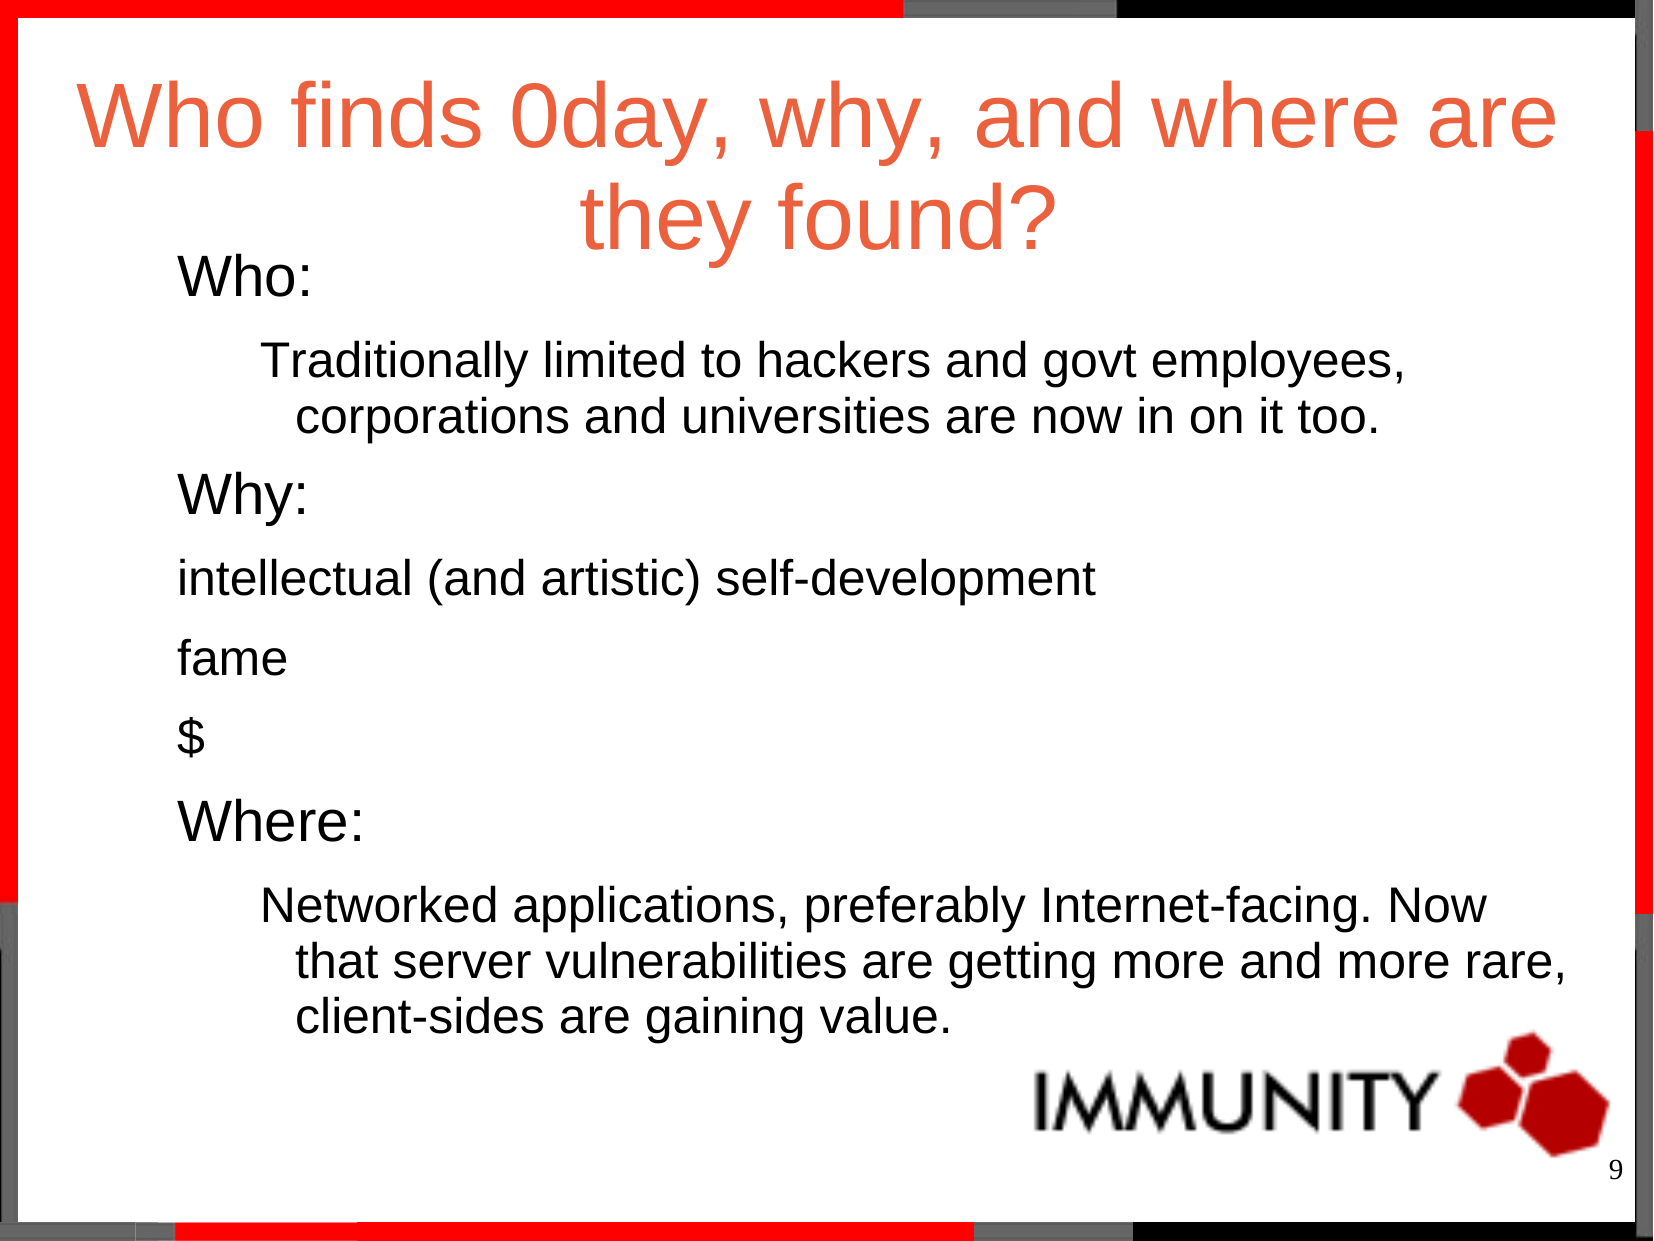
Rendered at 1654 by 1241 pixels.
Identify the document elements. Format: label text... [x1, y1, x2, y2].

picture [0, 0, 1653, 1241]
list Who: Traditionally limited to hackers and govt employees, corporations and universities are now in on it too. Why: intellectual (and artistic) self-development fame $ Where: Networked applications, preferably Internet-facing. Now that server vulnerabilities are getting more and more rare, client-sides are gaining value. [82, 243, 1571, 1095]
title Who finds 0day, why, and where are they found? [75, 64, 1563, 270]
